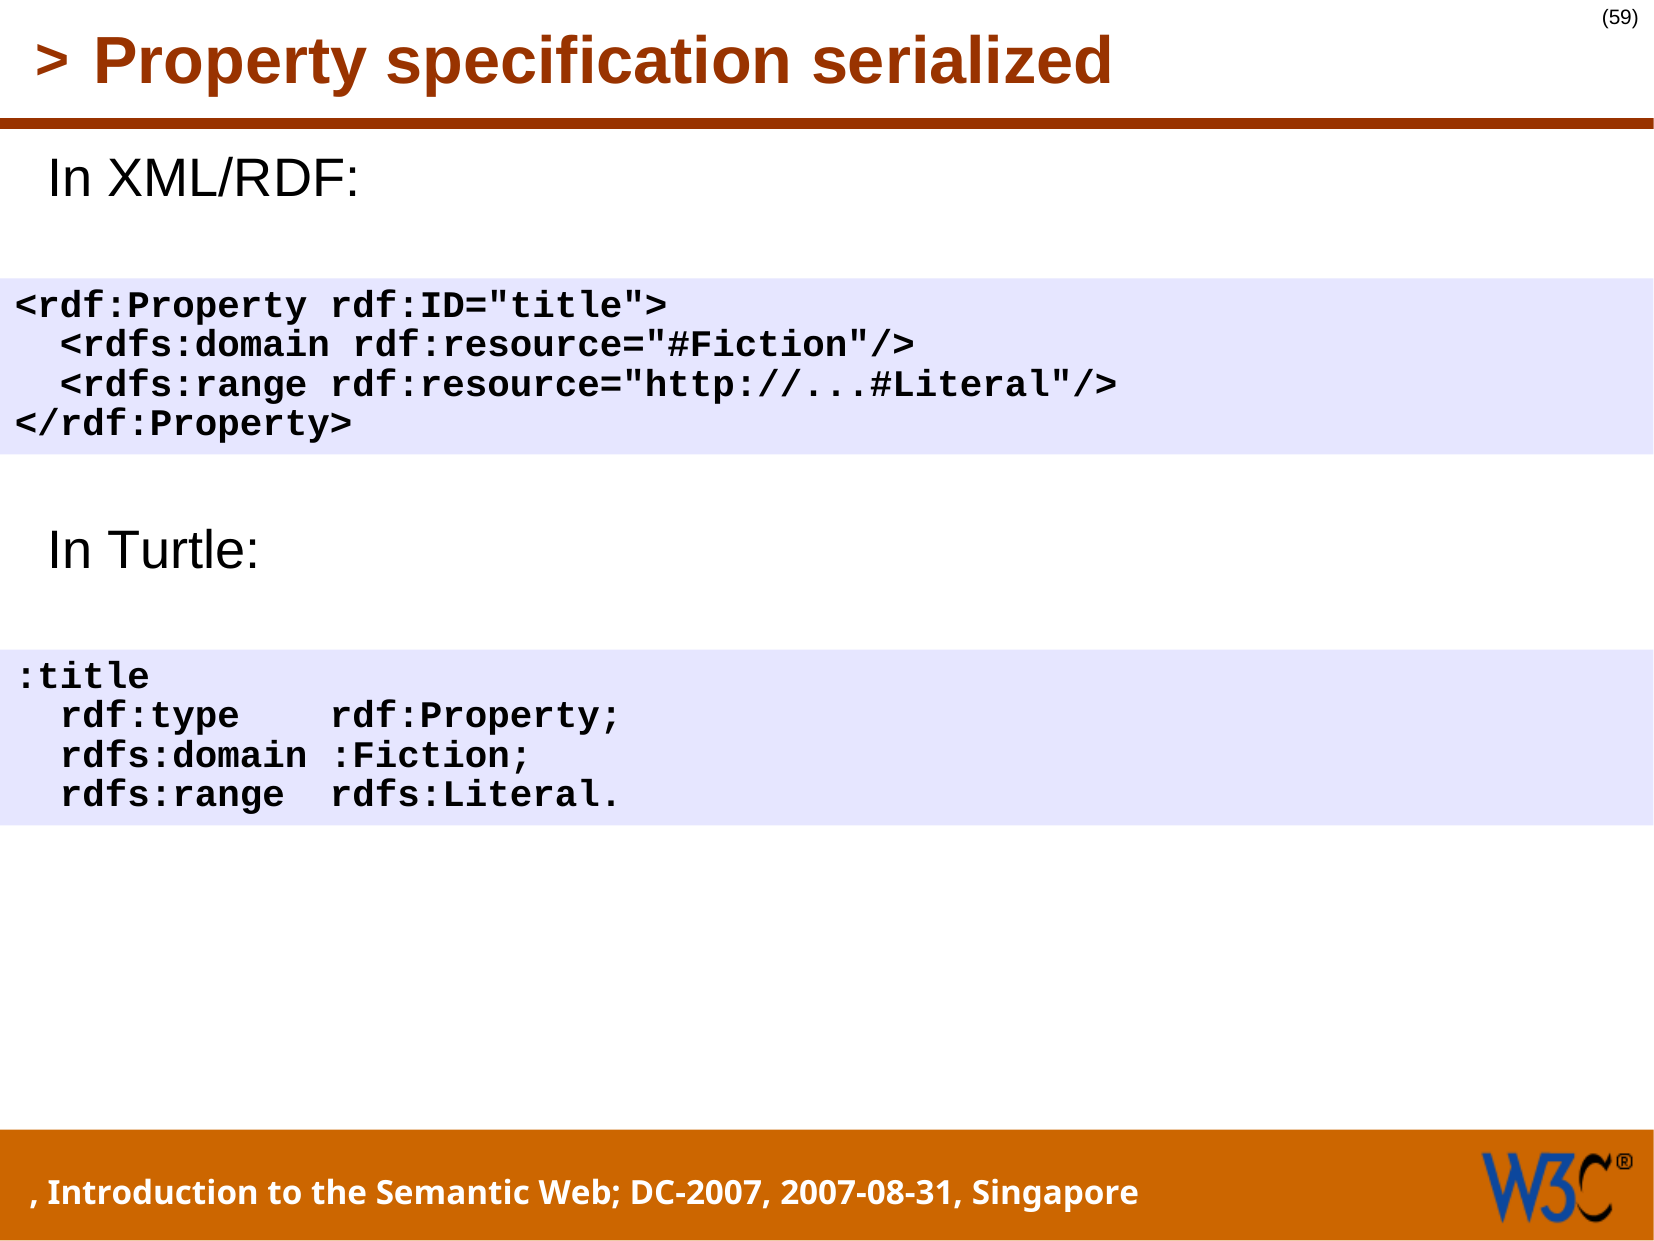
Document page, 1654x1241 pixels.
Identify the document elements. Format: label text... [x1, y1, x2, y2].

list In Turtle: [29, 519, 1624, 609]
picture [1477, 1149, 1639, 1228]
text_box :title rdf:type rdf:Property; rdfs:domain :Fiction; rdfs:range rdfs:Literal. [0, 649, 1654, 826]
title Property specification serialized [93, 0, 1493, 119]
list In XML/RDF: [29, 147, 1624, 237]
text_box <rdf:Property rdf:ID="title"> <rdfs:domain rdf:resource="#Fiction"/> <rdfs:range rdf:resource="http://...#Literal"/> </rdf:Property> [0, 278, 1654, 455]
